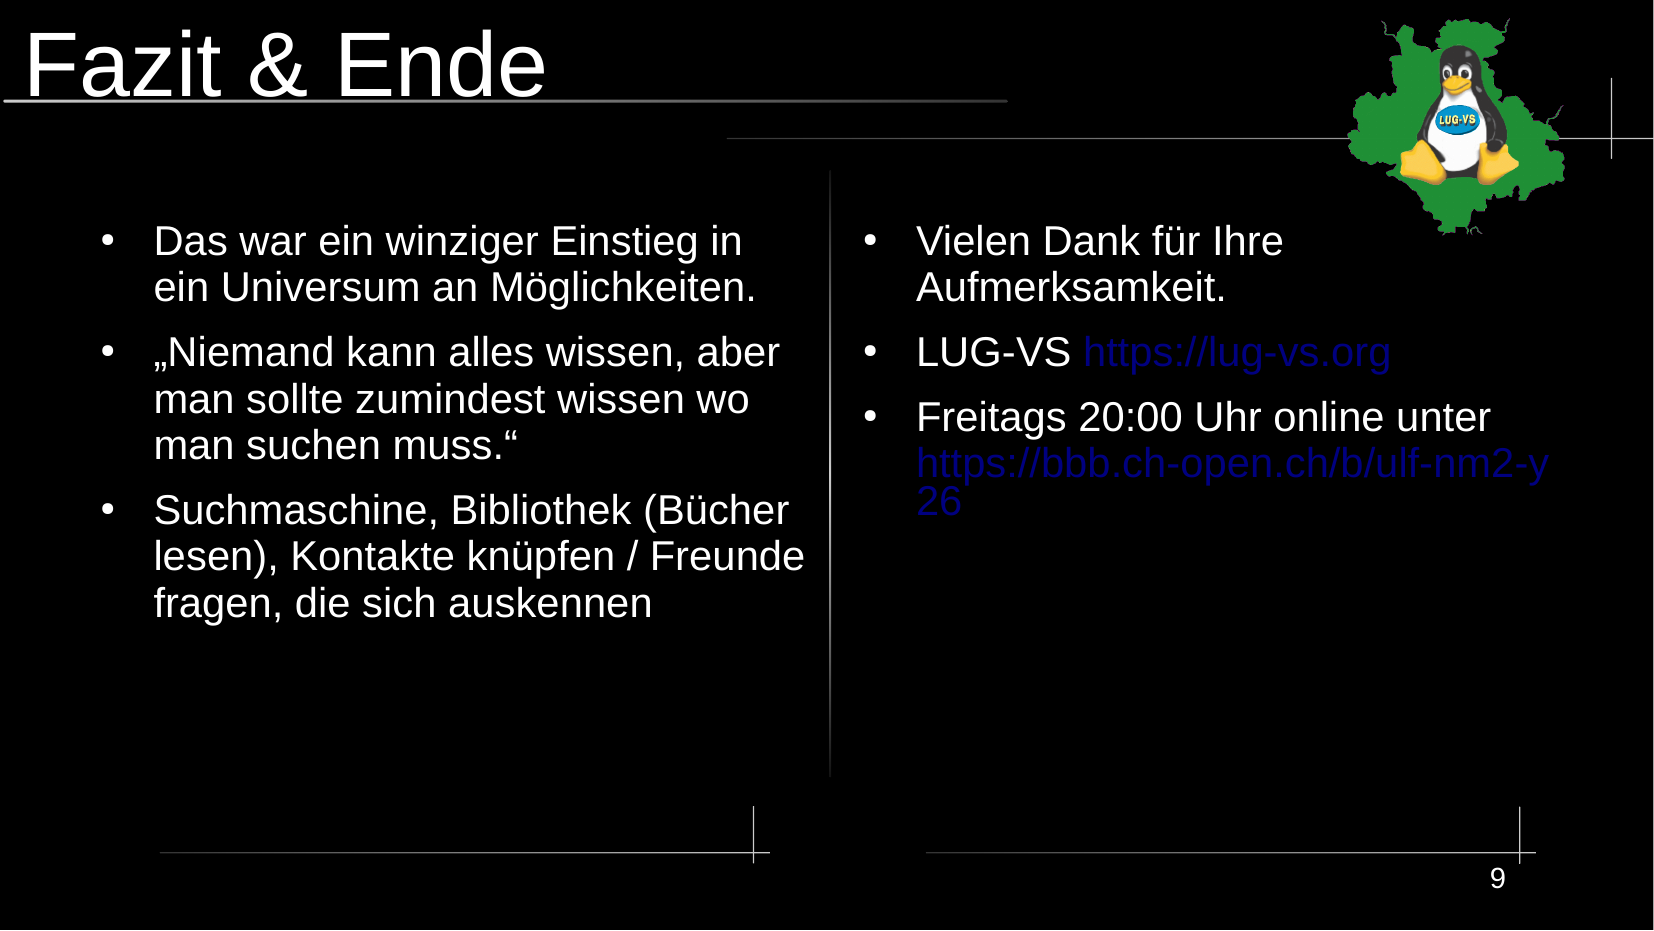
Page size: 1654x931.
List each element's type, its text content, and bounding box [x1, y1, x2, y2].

picture [1341, 12, 1572, 237]
list Vielen Dank für Ihre Aufmerksamkeit. LUG-VS https://lug-vs.org Freitags 20:00 Uhr online unter https://bbb.ch-open.ch/b/ulf-nm2-y26 [845, 217, 1572, 758]
list Das war ein winziger Einstieg in ein Universum an Möglichkeiten. „Niemand kann alles wissen, aber man sollte zumindest wissen wo man suchen muss.“ Suchmaschine, Bibliothek (Bücher lesen), Kontakte knüpfen / Freunde fragen, die sich auskennen [82, 217, 809, 758]
title Fazit & Ende [23, 11, 1589, 119]
